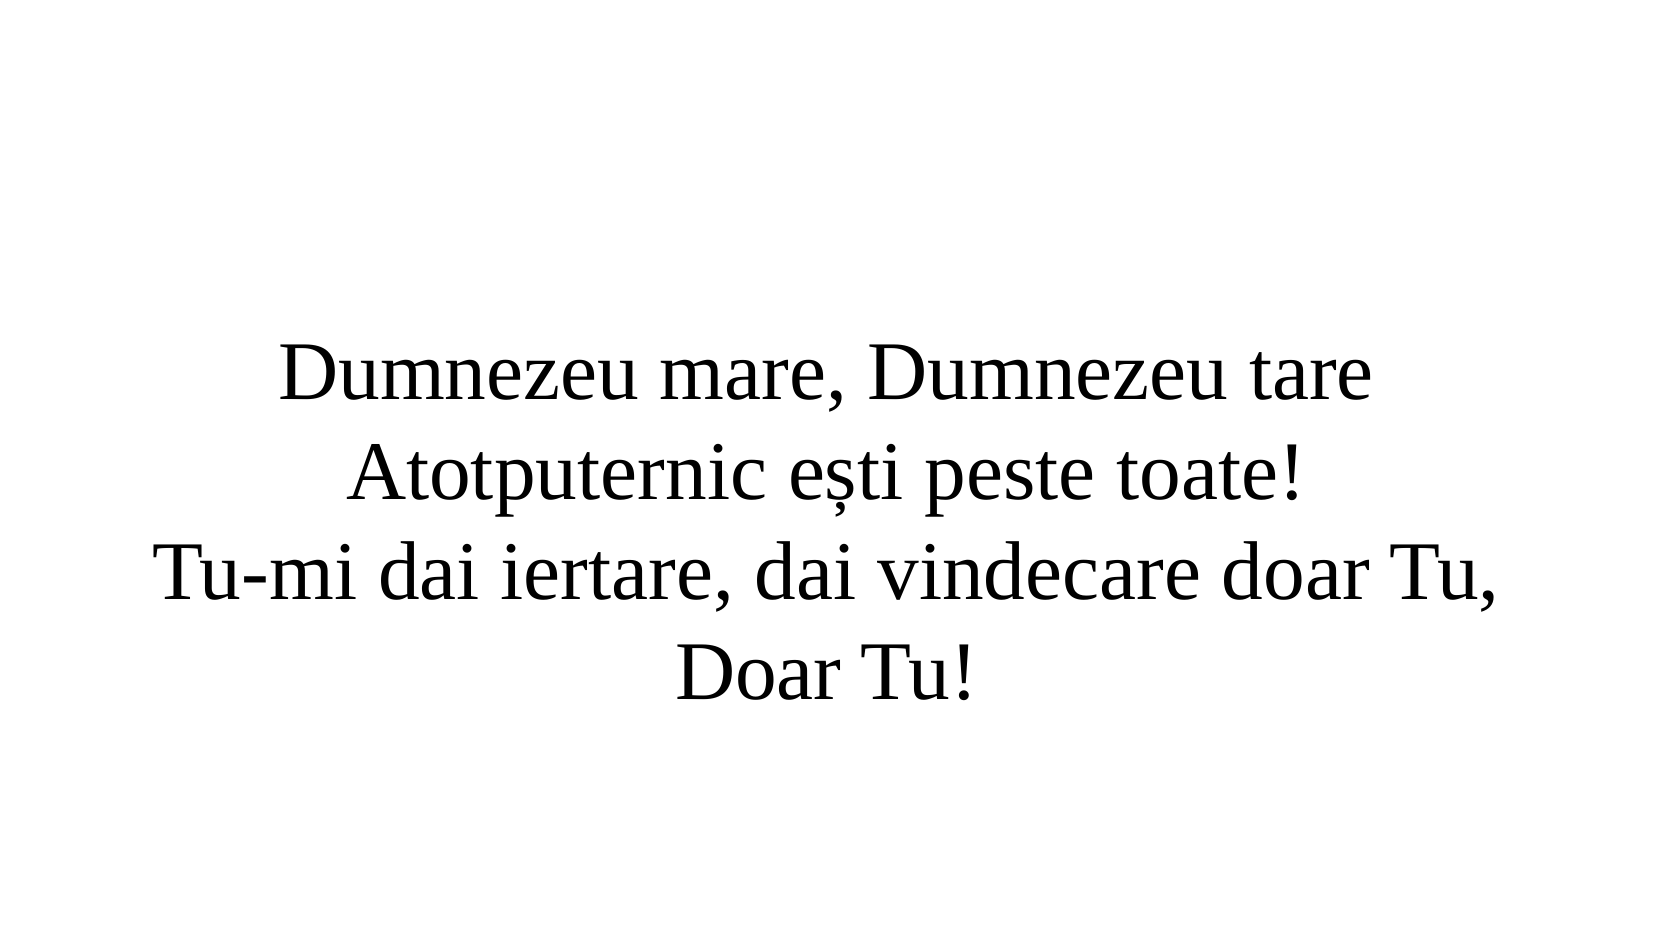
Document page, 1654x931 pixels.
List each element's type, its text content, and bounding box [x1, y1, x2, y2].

subtitle Dumnezeu mare, Dumnezeu tare Atotputernic ești peste toate! Tu-mi dai iertare, dai vindecare doar Tu, Doar Tu! [0, 308, 1654, 651]
